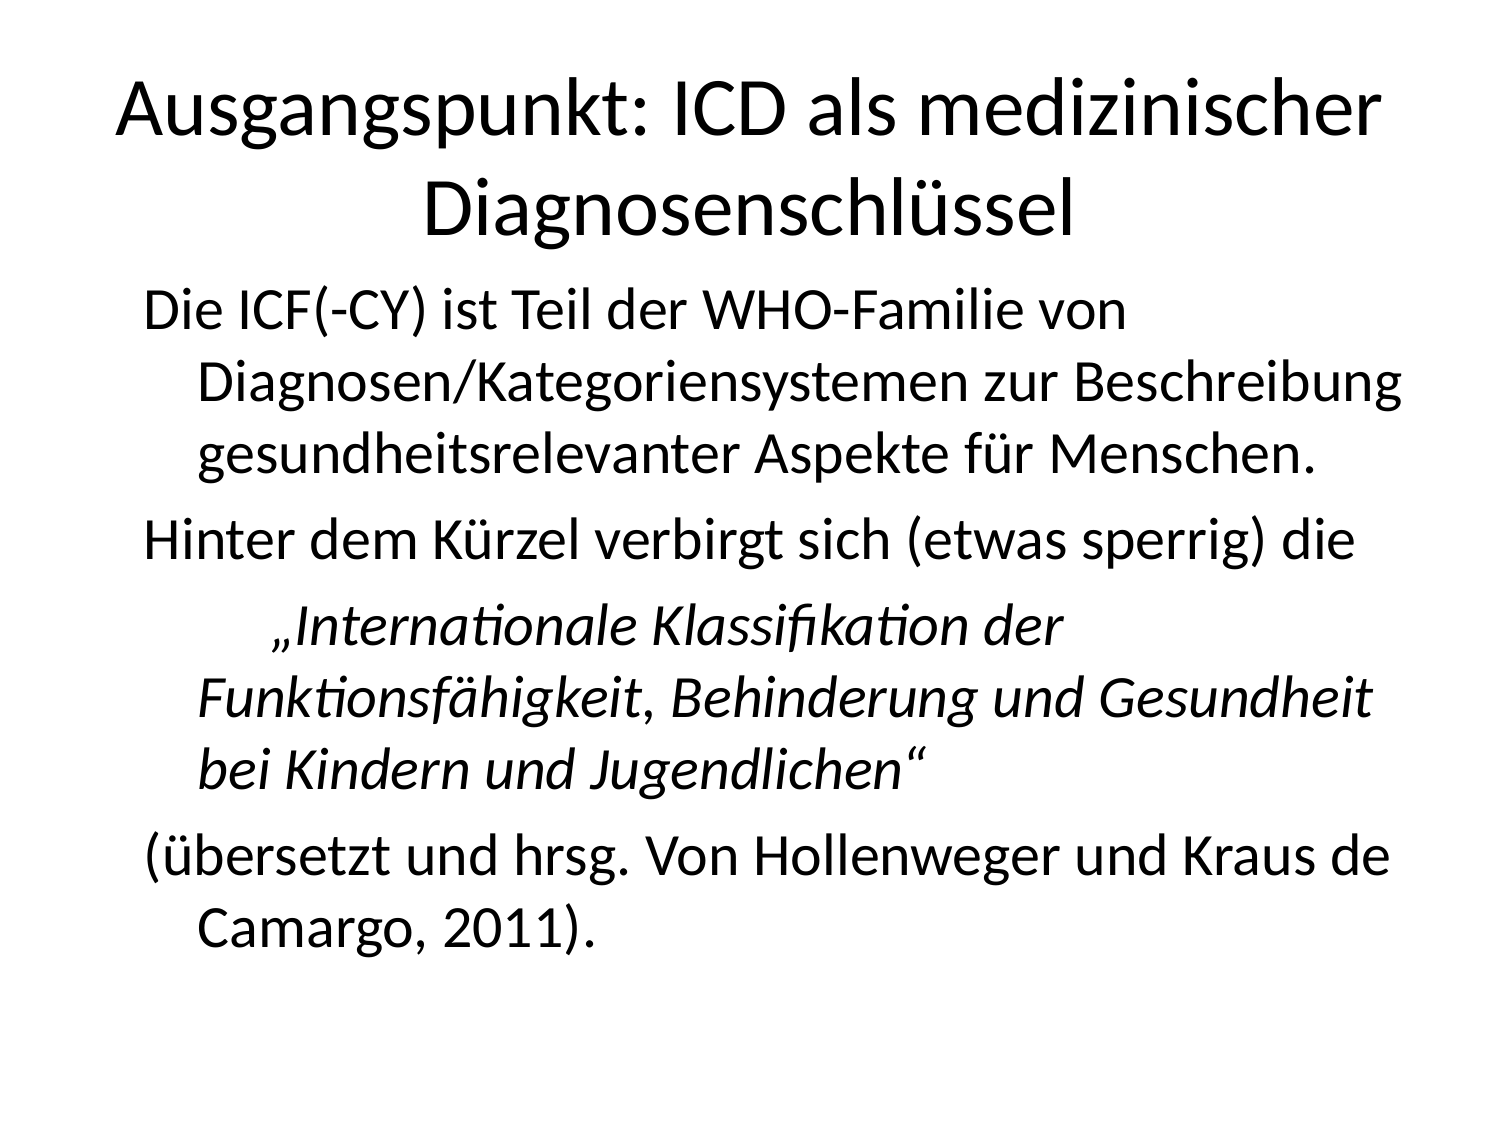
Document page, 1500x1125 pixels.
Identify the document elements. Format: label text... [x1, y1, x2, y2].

title Ausgangspunkt: ICD als medizinischer Diagnosenschlüssel [75, 45, 1426, 233]
list Die ICF(-CY) ist Teil der WHO-Familie von Diagnosen/Kategoriensystemen zur Beschreibung gesundheitsrelevanter Aspekte für Menschen. Hinter dem Kürzel verbirgt sich (etwas sperrig) die „Internationale Klassifikation der Funktionsfähigkeit, Behinderung und Gesundheit bei Kindern und Jugendlichen“ (übersetzt und hrsg. Von Hollenweger und Kraus de Camargo, 2011). [75, 262, 1426, 1005]
